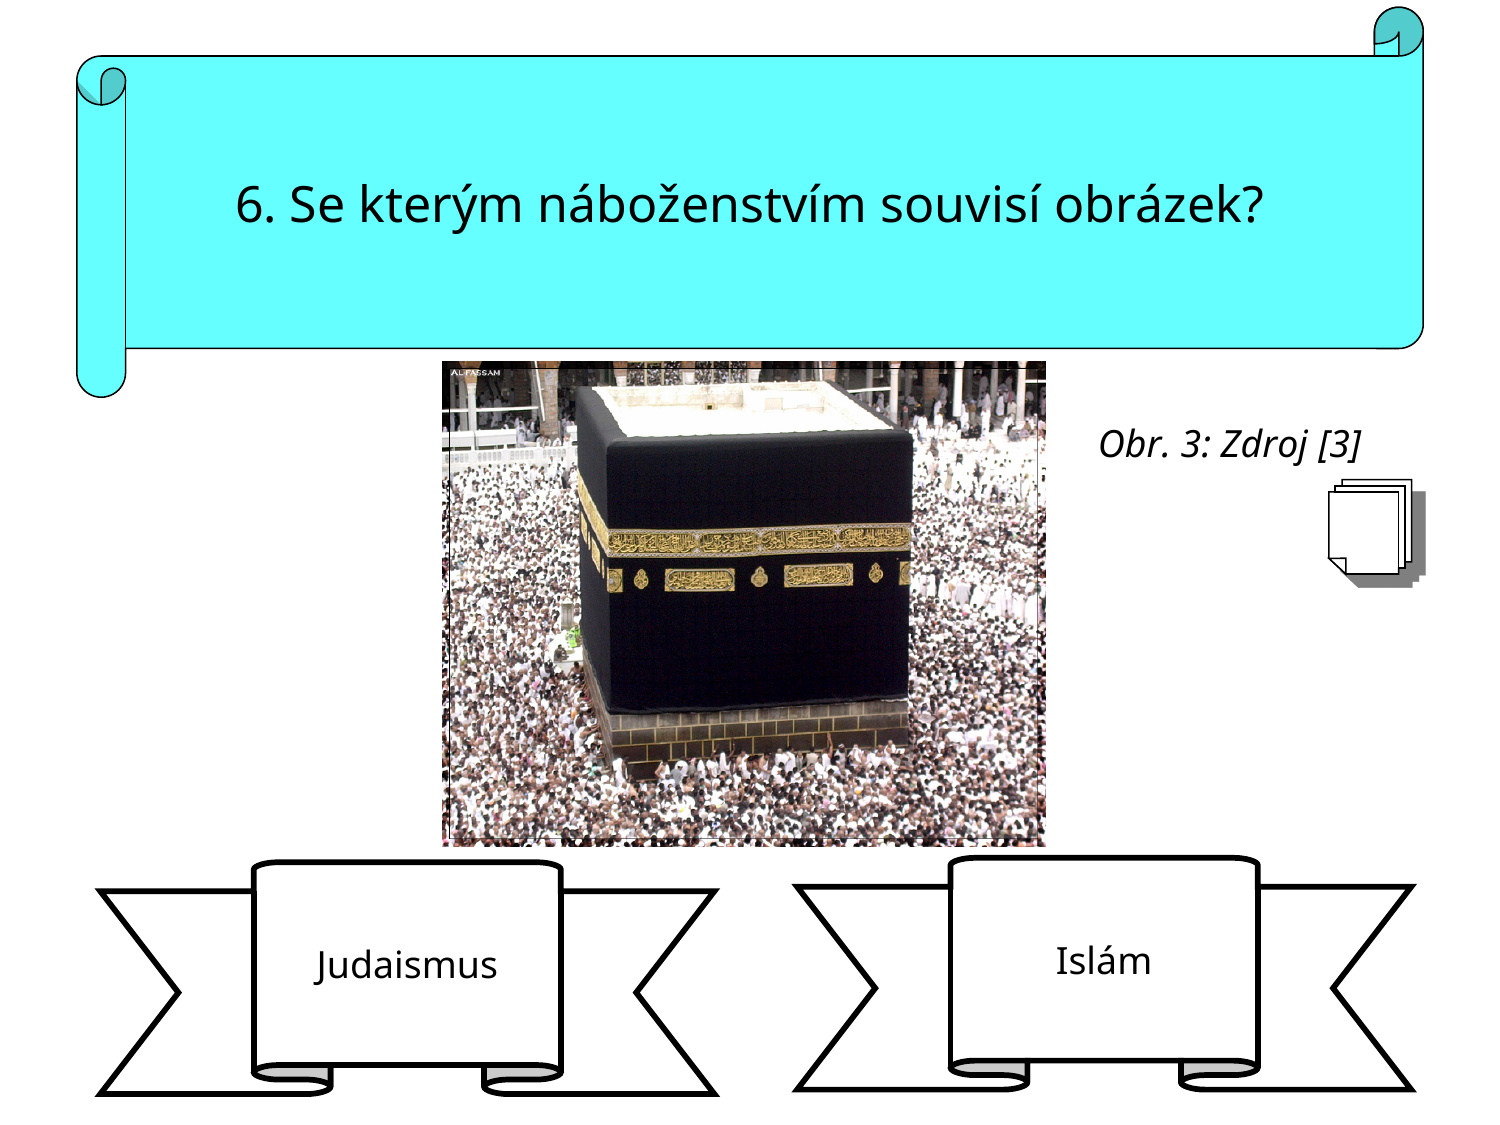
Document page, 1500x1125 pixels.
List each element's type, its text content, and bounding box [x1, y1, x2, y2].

picture [442, 361, 1046, 847]
text_box Obr. 3: Zdroj [3] [1083, 412, 1441, 474]
text_box [1328, 479, 1412, 575]
text_box Judaismus [100, 862, 715, 1095]
text_box 6. Se kterým náboženstvím souvisí obrázek? [76, 35, 1424, 349]
text_box 6. Se kterým náboženstvím souvisí obrázek? [76, 83, 126, 398]
text_box Islám [797, 857, 1412, 1090]
